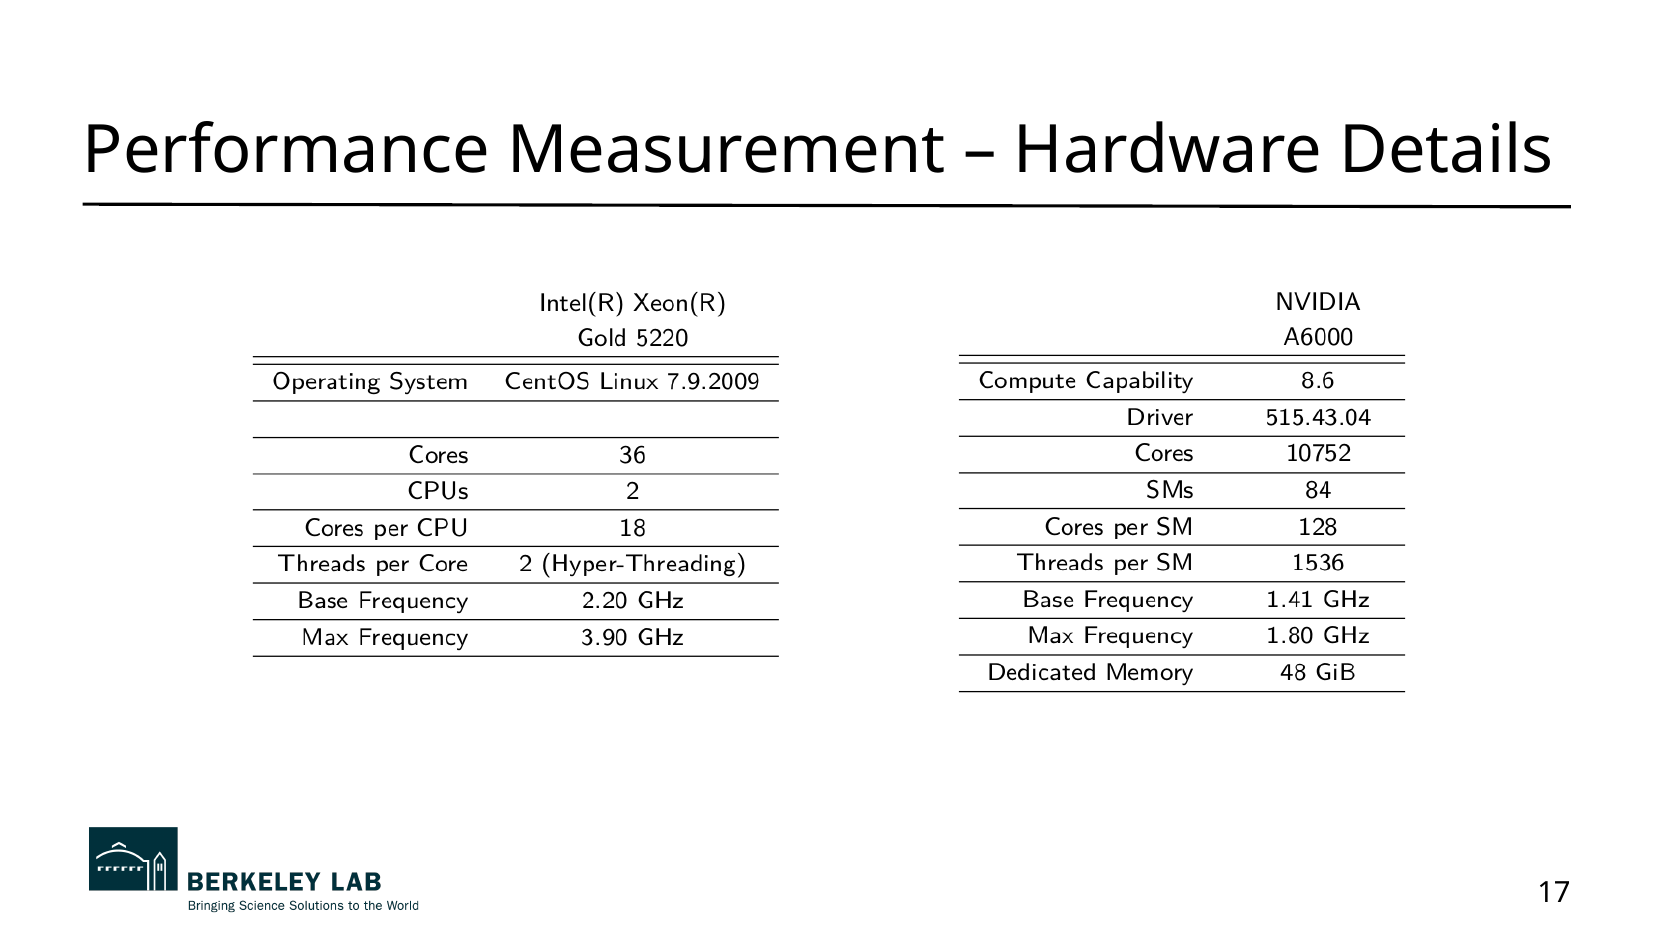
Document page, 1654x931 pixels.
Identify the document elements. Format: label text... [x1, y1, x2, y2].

picture [71, 809, 436, 930]
picture [248, 285, 1406, 697]
title Performance Measurement – Hardware Details [82, 37, 1576, 193]
